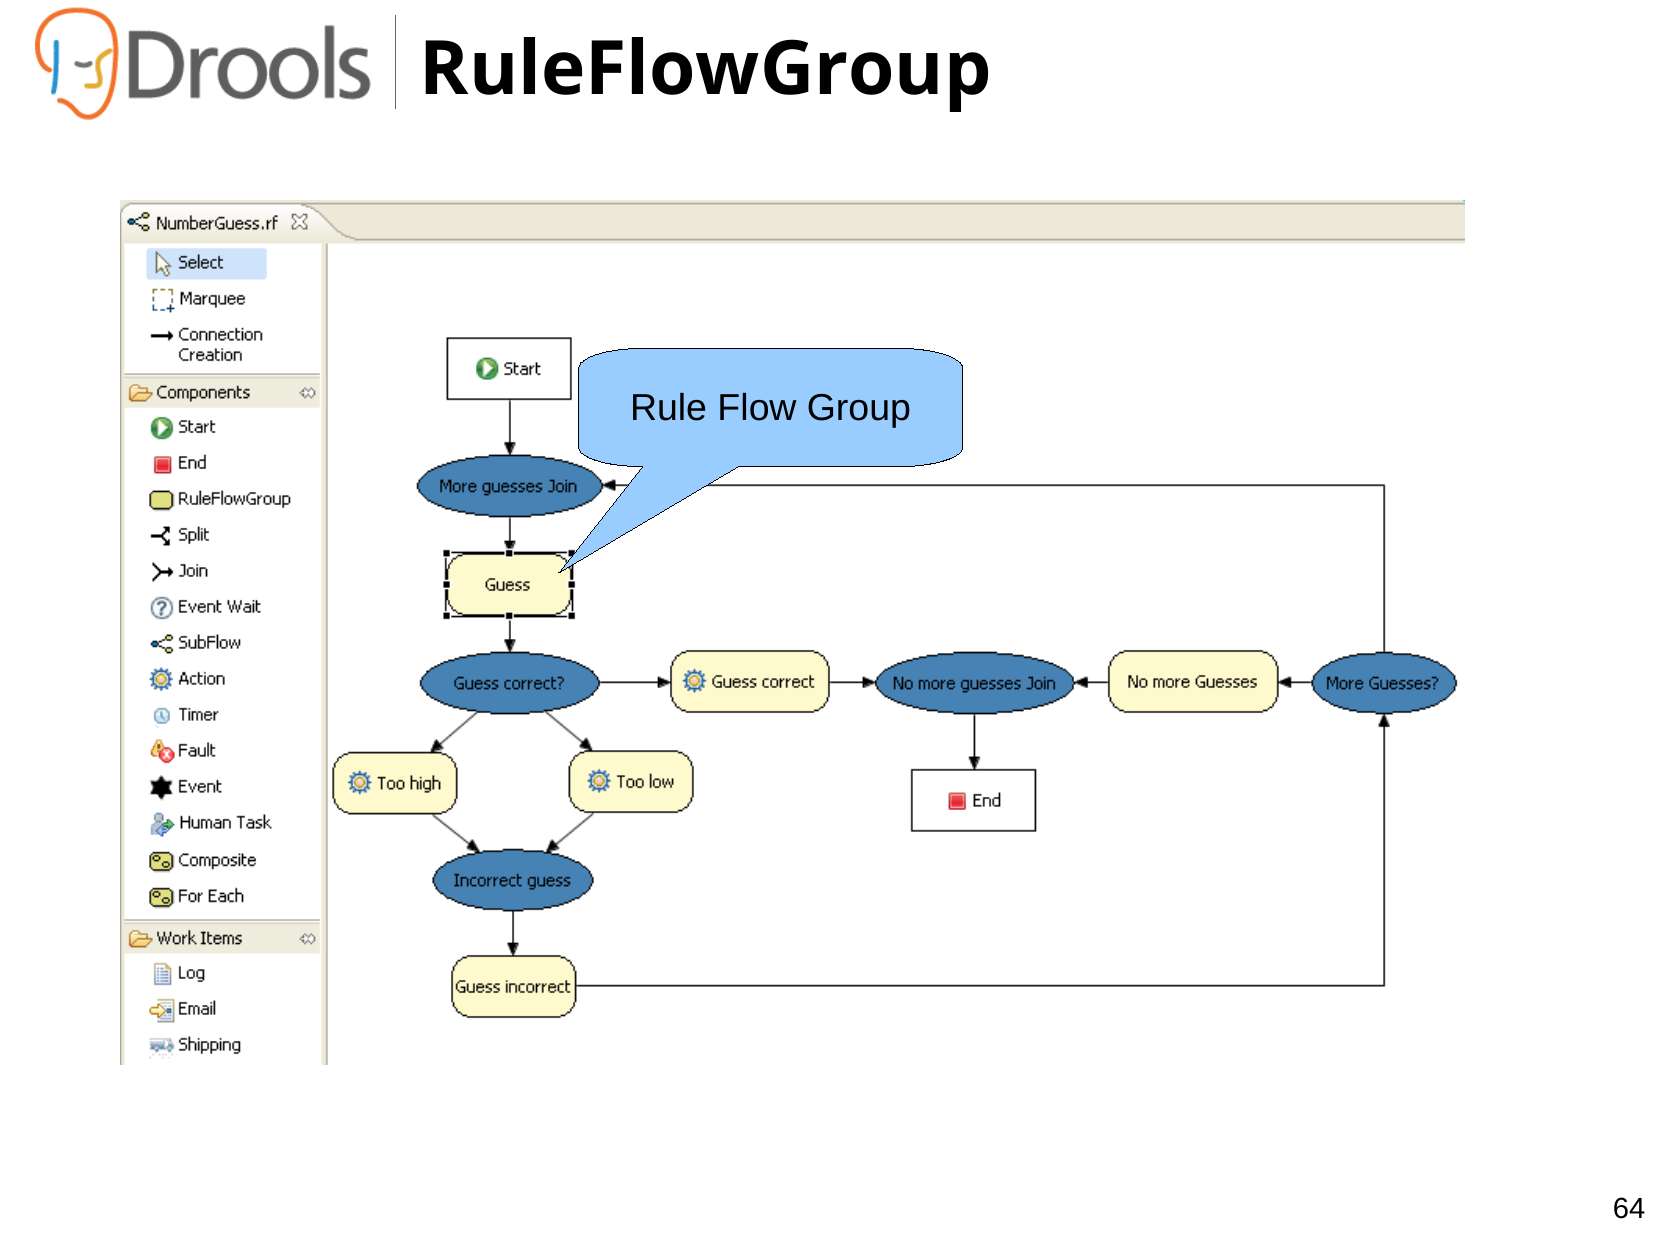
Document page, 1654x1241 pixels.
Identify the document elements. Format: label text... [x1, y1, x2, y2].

picture [29, 0, 384, 126]
text_box Rule Flow Group [558, 348, 963, 573]
title RuleFlowGroup [419, 6, 1630, 125]
picture [120, 200, 1465, 1065]
